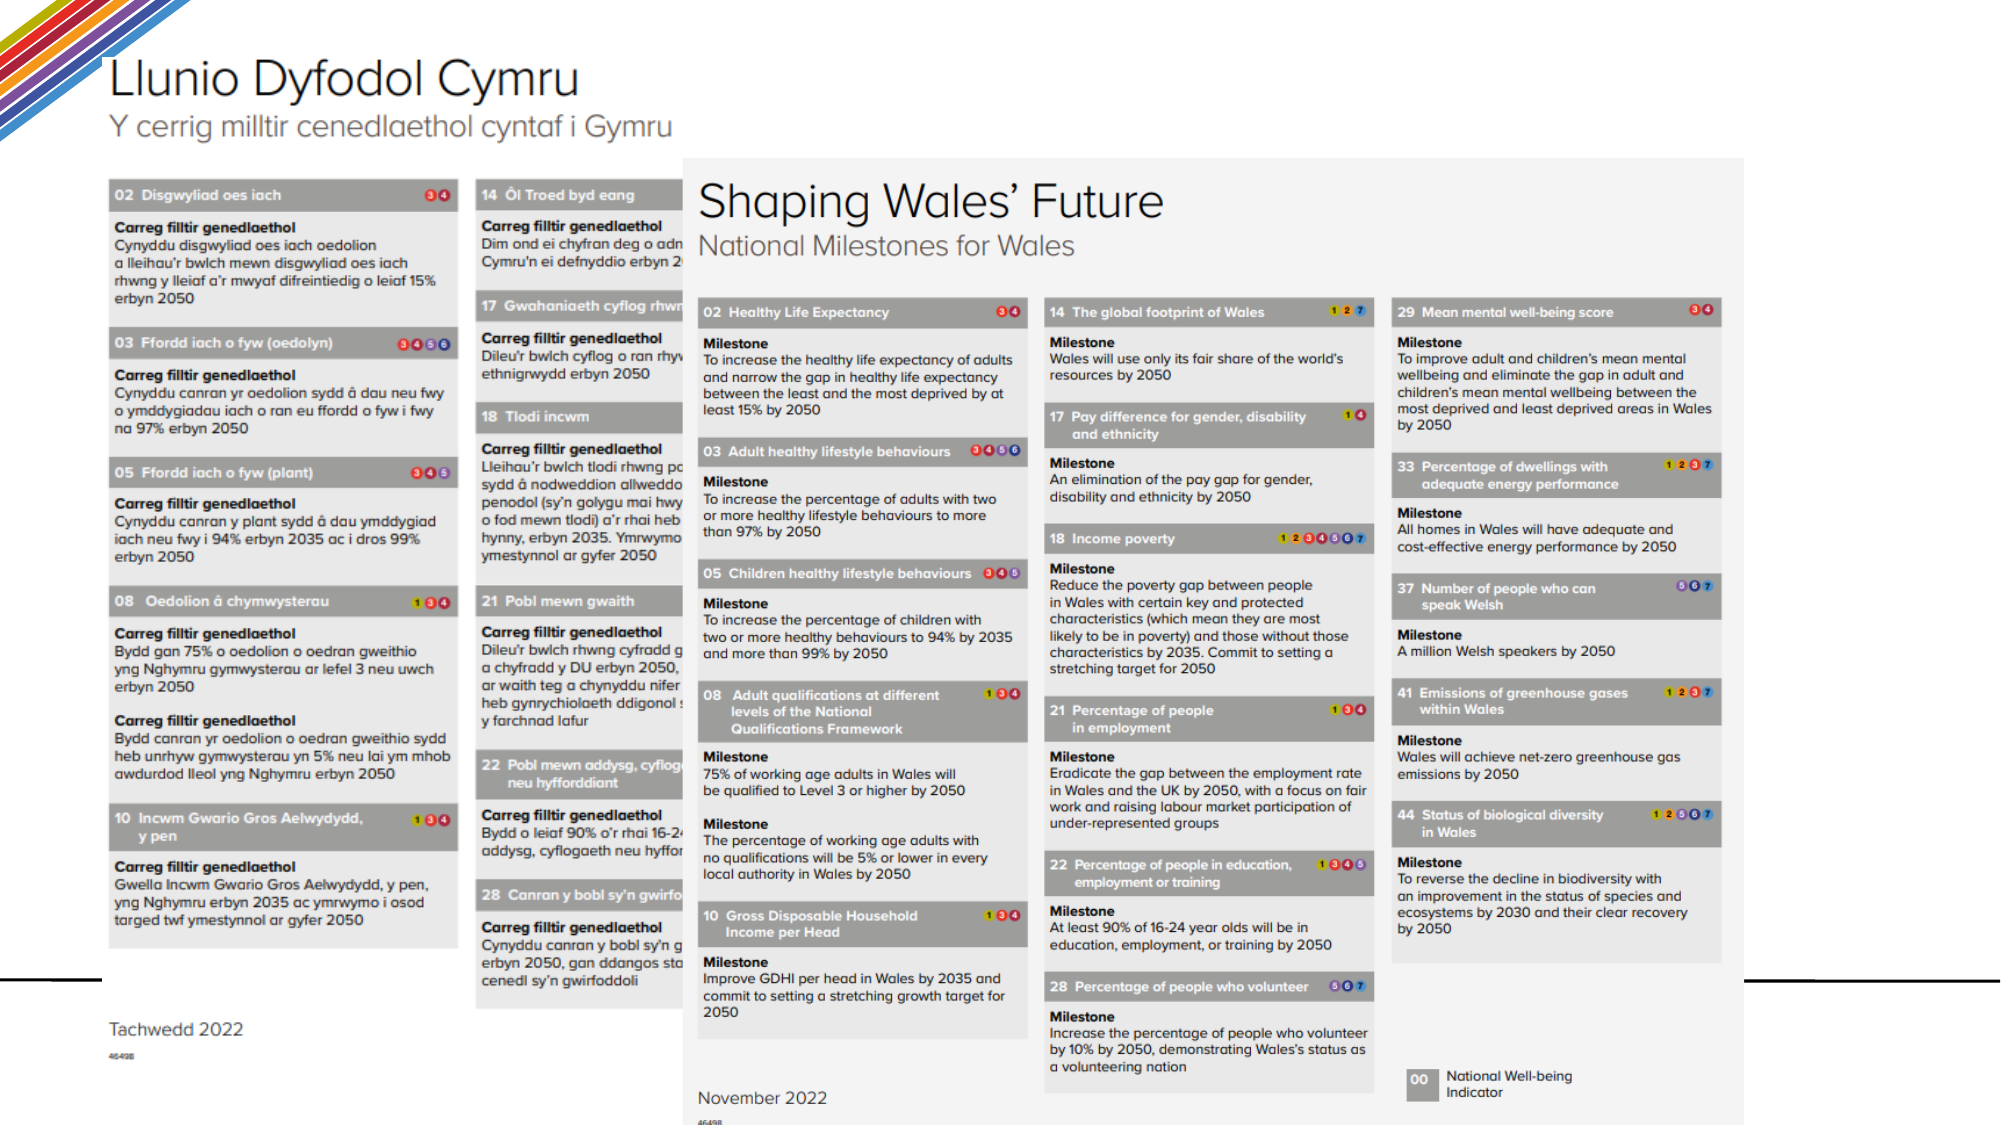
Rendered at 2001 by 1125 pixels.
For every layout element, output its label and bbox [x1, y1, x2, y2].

picture [102, 57, 1745, 1125]
